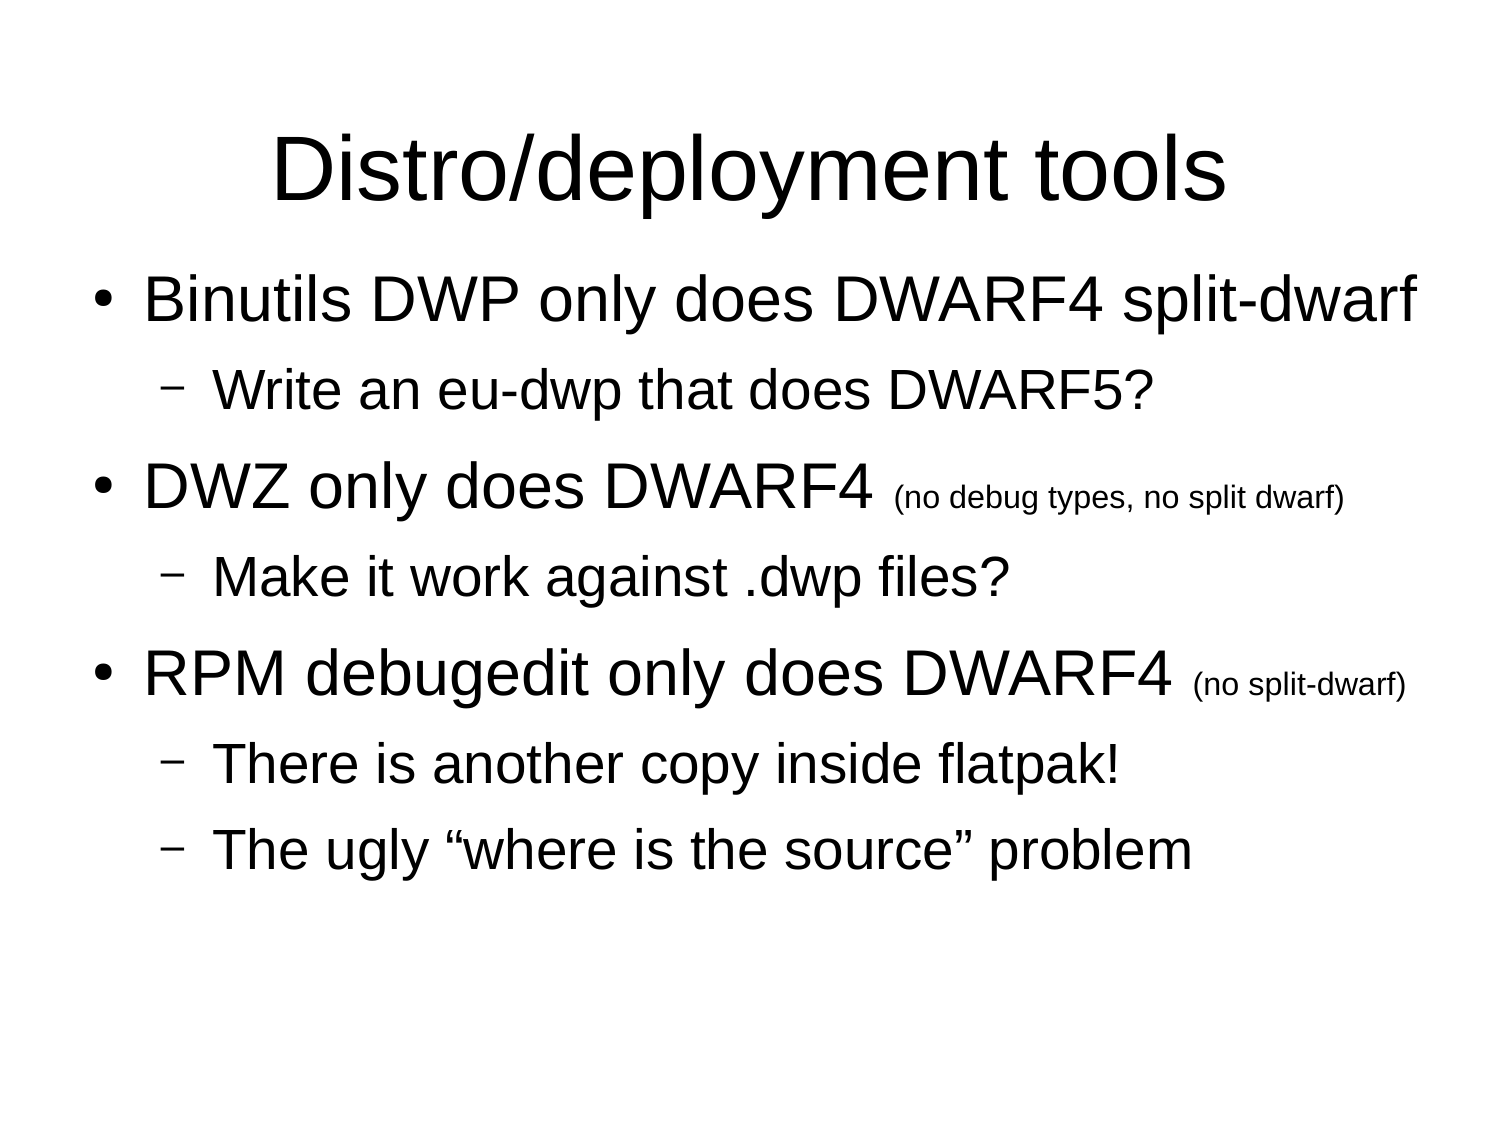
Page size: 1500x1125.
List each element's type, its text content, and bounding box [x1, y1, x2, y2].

list Binutils DWP only does DWARF4 split-dwarf Write an eu-dwp that does DWARF5? DWZ only does DWARF4 (no debug types, no split dwarf) Make it work against .dwp files? RPM debugedit only does DWARF4 (no split-dwarf) There is another copy inside flatpak! The ugly “where is the source” problem [75, 263, 1425, 916]
title Distro/deployment tools [103, 59, 1397, 263]
